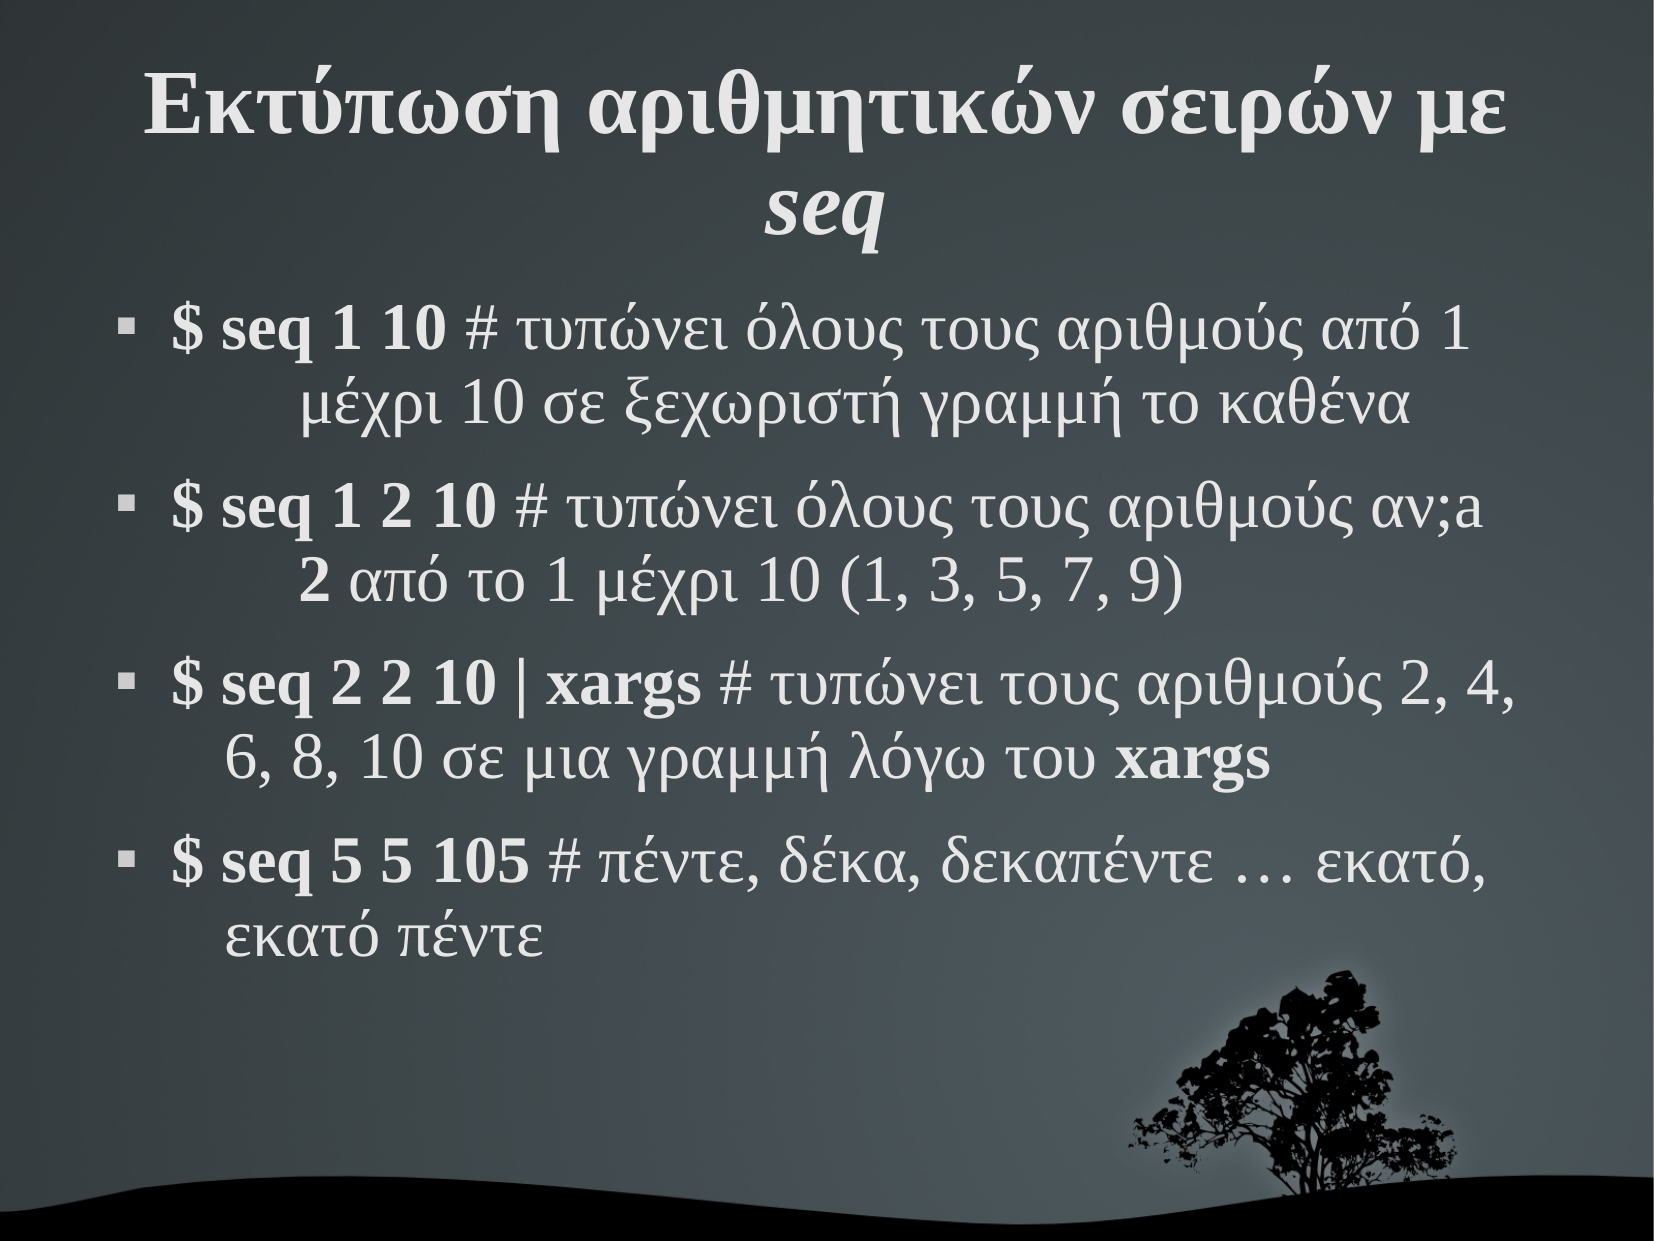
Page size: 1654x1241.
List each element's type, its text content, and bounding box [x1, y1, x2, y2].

title Εκτύπωση αριθμητικών σειρών με seq [82, 33, 1571, 273]
picture [0, 0, 1654, 1241]
list $ seq 1 10 # τυπώνει όλους τους αριθμούς από 1 μέχρι 10 σε ξεχωριστή γραμμή το καθένα $ seq 1 2 10 # τυπώνει όλους τους αριθμούς αν;a 2 από το 1 μέχρι 10 (1, 3, 5, 7, 9) $ seq 2 2 10 | xargs # τυπώνει τους αριθμούς 2, 4, 6, 8, 10 σε μια γραμμή λόγω του xargs $ seq 5 5 105 # πέντε, δέκα, δεκαπέντε … εκατό, εκατό πέντε [82, 290, 1571, 1109]
